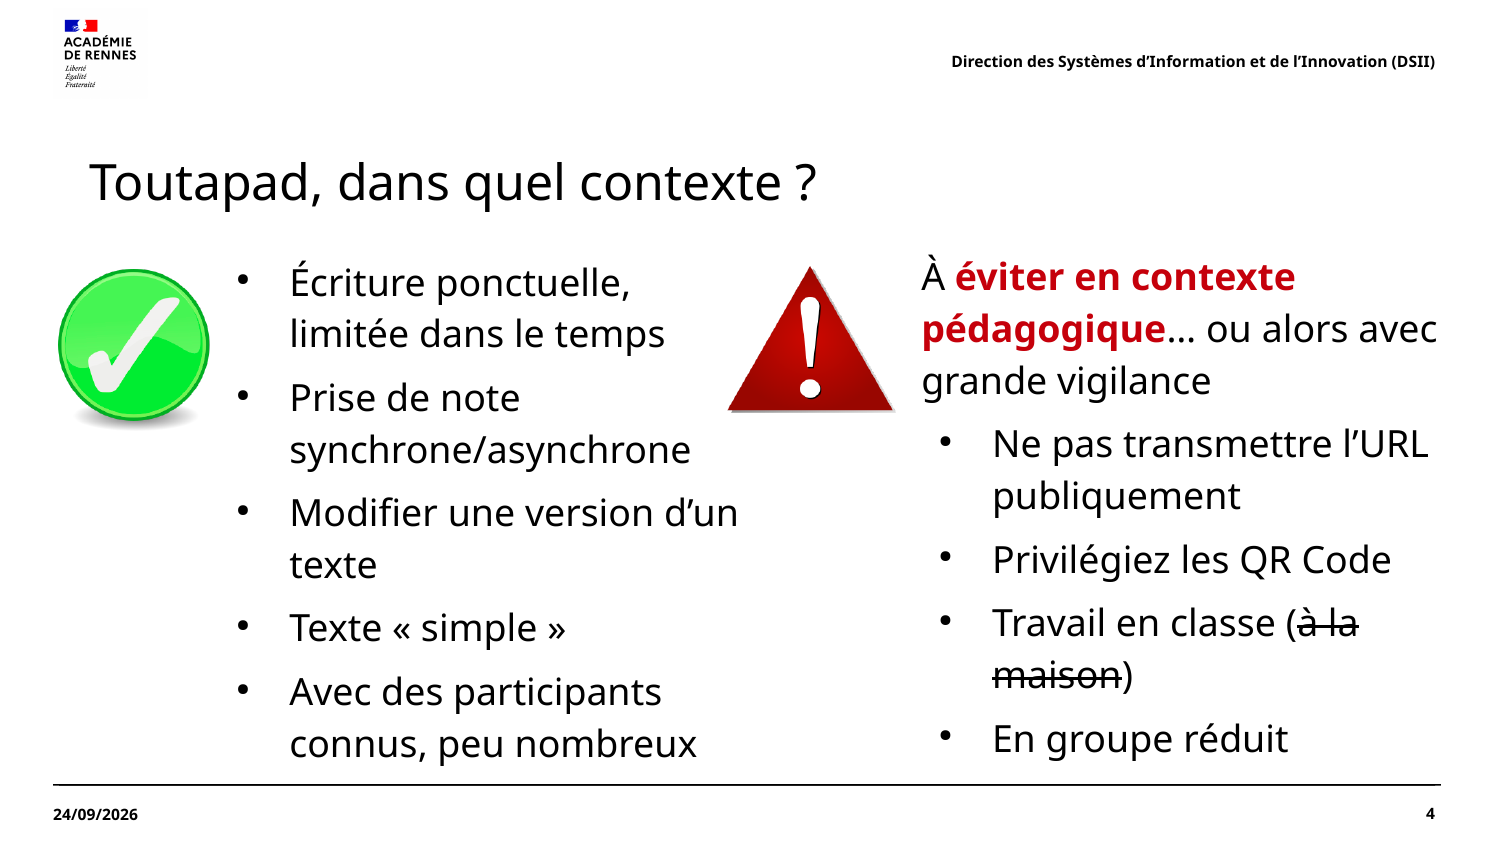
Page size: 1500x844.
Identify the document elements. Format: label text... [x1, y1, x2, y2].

footer Direction des Systèmes d’Information et de l’Innovation (DSII) [470, 32, 1436, 92]
list Écriture ponctuelle, limitée dans le temps Prise de note synchrone/asynchrone Modifier une version d’un texte Texte « simple » Avec des participants connus, peu nombreux [218, 251, 751, 754]
title Toutapad, dans quel contexte ? [75, 110, 1425, 252]
picture [51, 265, 216, 431]
slide_number 19/04/2024 [53, 787, 245, 844]
picture [751, 265, 896, 414]
slide_number <numéro> [1213, 784, 1436, 844]
list À éviter en contexte pédagogique… ou alors avec grande vigilance Ne pas transmettre l’URL publiquement Privilégiez les QR Code Travail en classe (à la maison) En groupe réduit [921, 246, 1453, 768]
picture [53, 8, 148, 99]
